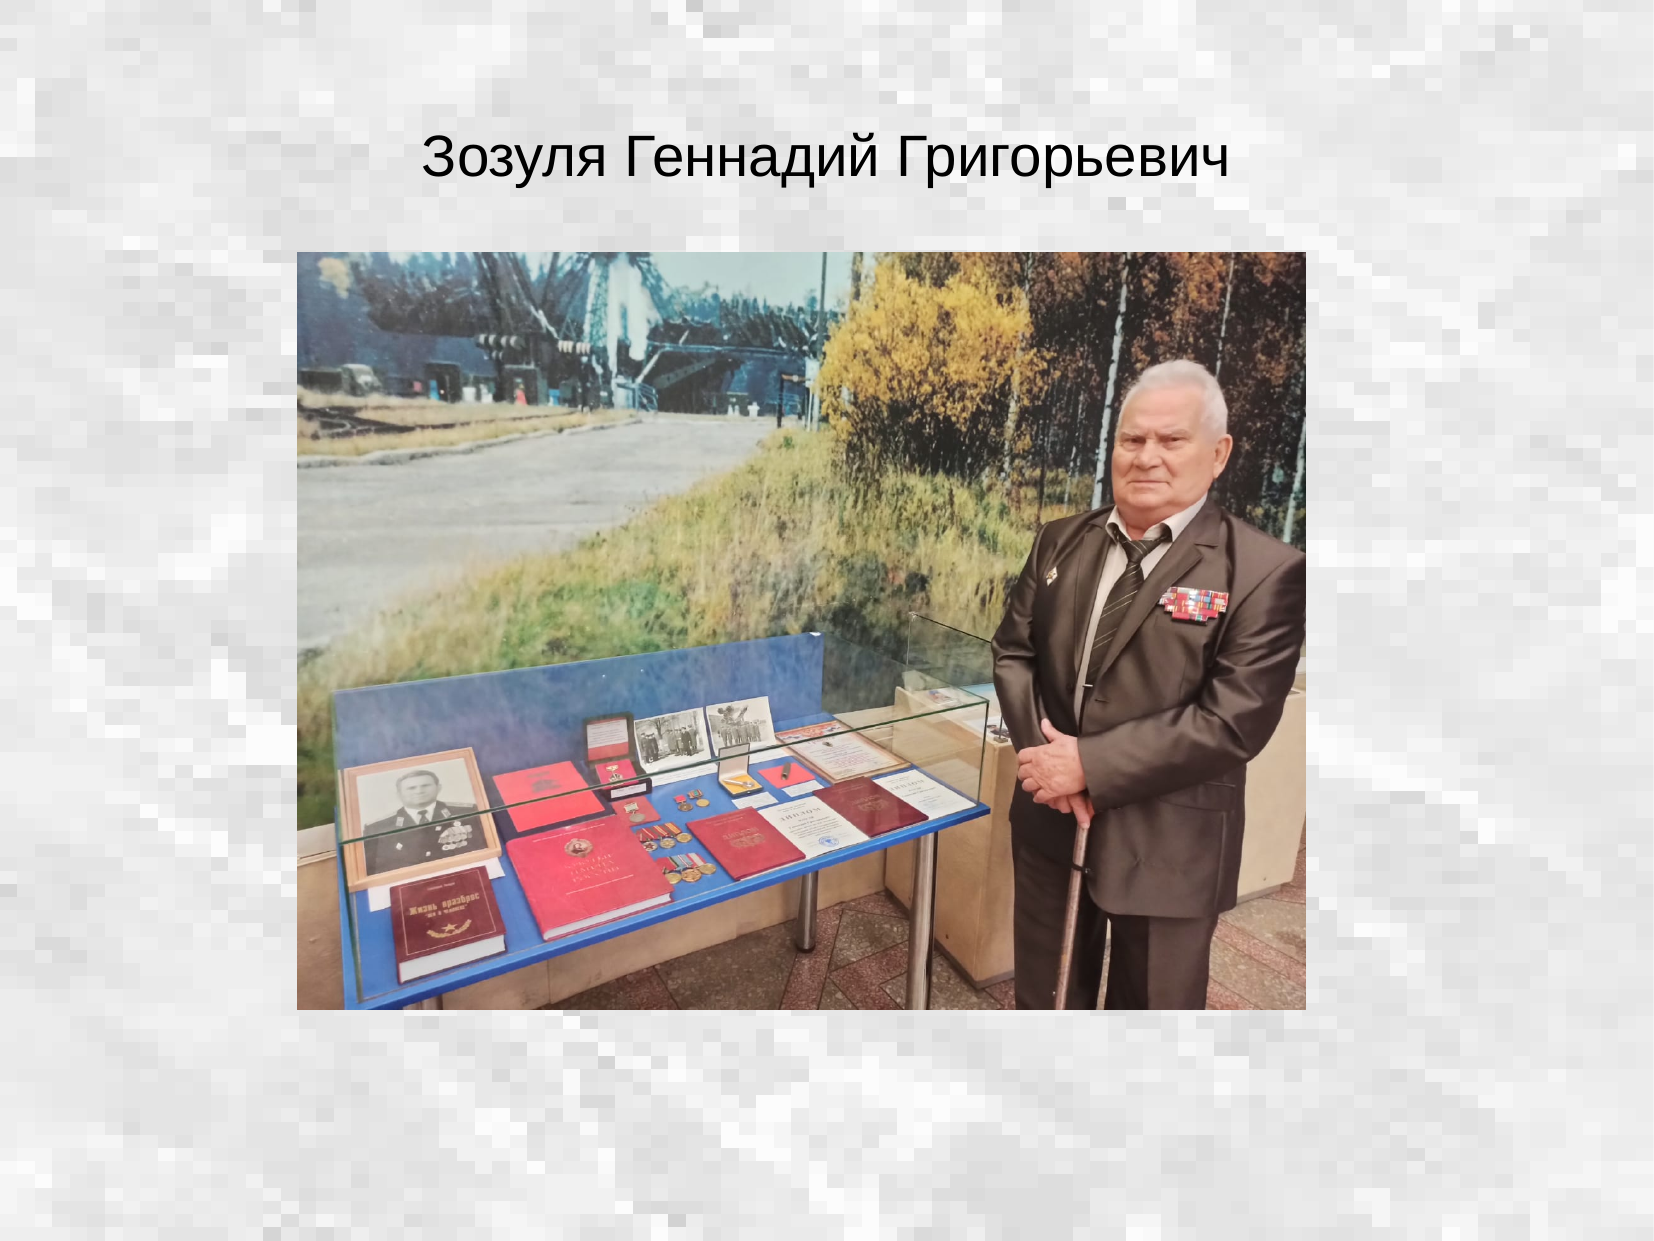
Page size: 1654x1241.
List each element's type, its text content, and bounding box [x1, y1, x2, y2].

title Зозуля Геннадий Григорьевич [82, 49, 1571, 257]
picture [297, 252, 1306, 1010]
